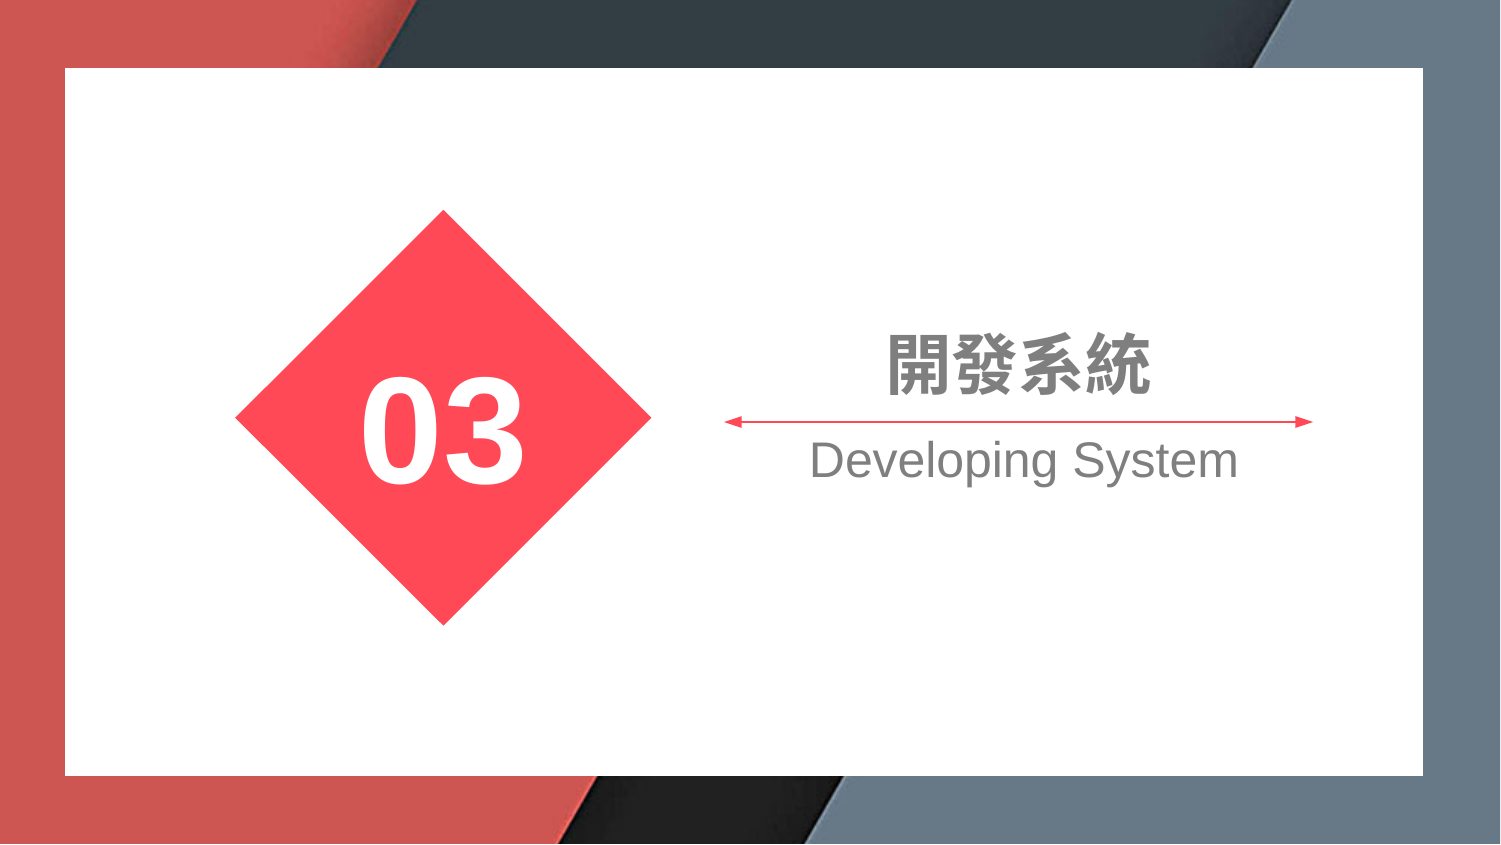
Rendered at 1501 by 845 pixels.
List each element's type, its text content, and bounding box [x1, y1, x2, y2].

text_box 03 [344, 331, 543, 515]
text_box [65, 68, 1423, 776]
text_box 開發系統 [720, 323, 1317, 403]
picture [0, 0, 1501, 844]
text_box Developing System [735, 422, 1313, 494]
